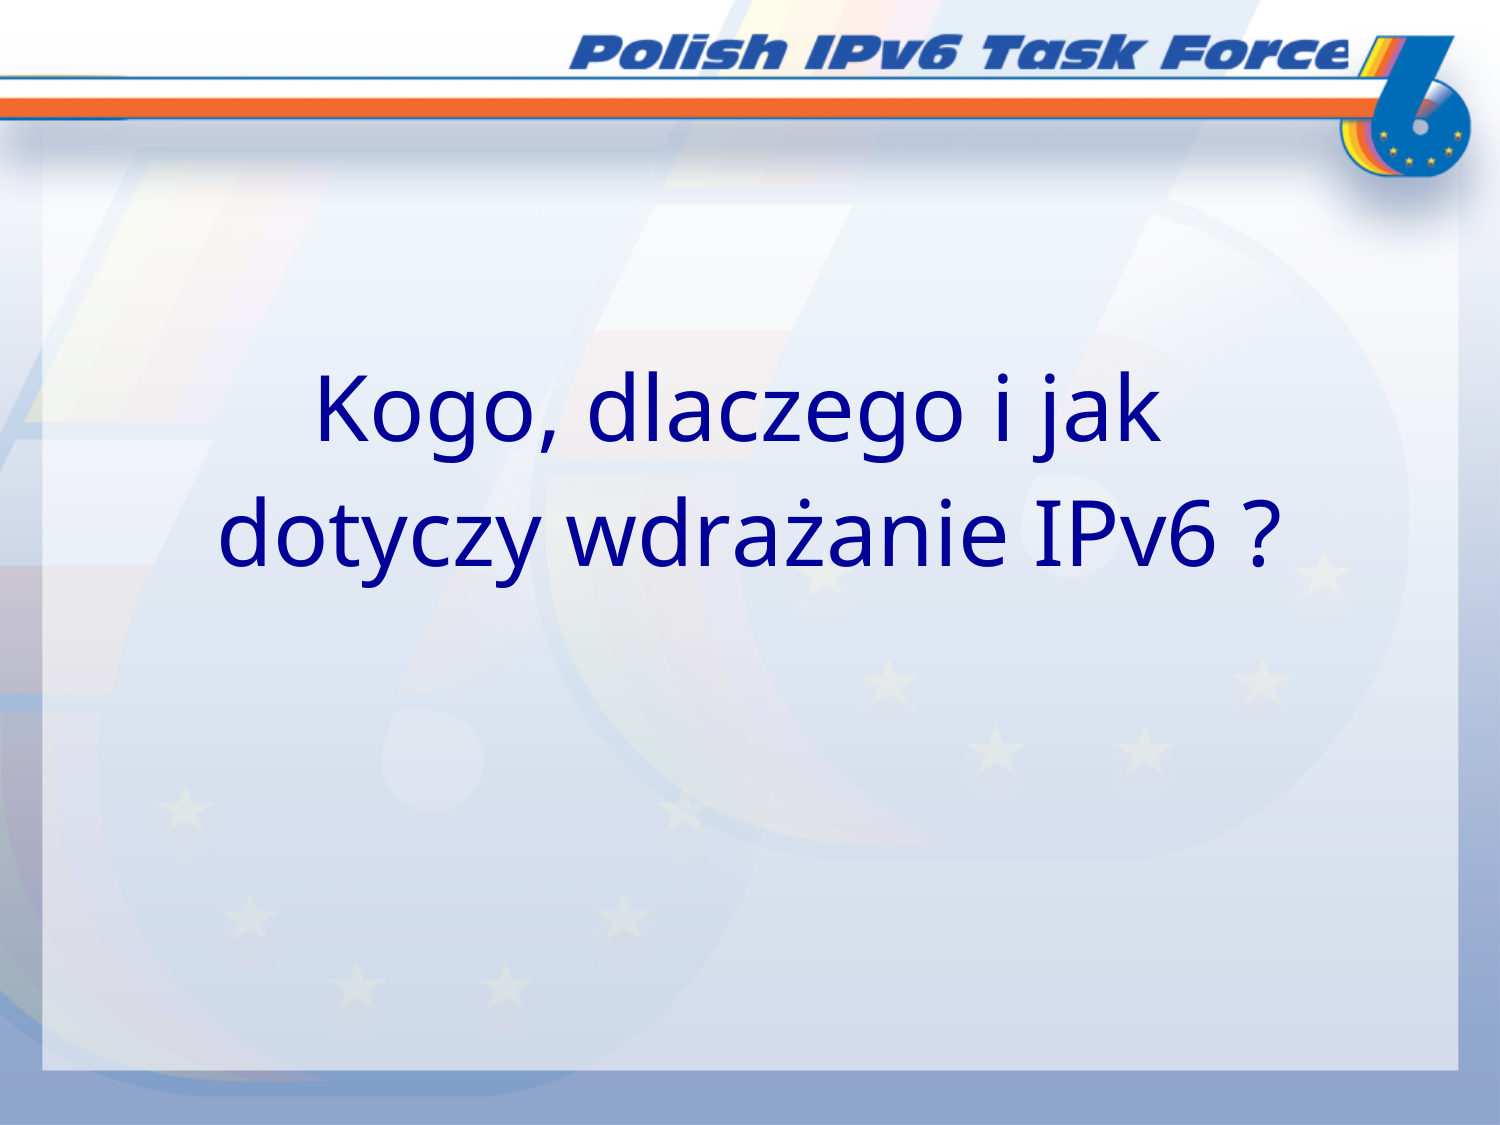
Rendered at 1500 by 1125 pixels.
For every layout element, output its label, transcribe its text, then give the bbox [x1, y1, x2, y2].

title Kogo, dlaczego i jak dotyczy wdrażanie IPv6 ? [112, 351, 1388, 587]
picture [0, 0, 1500, 1125]
